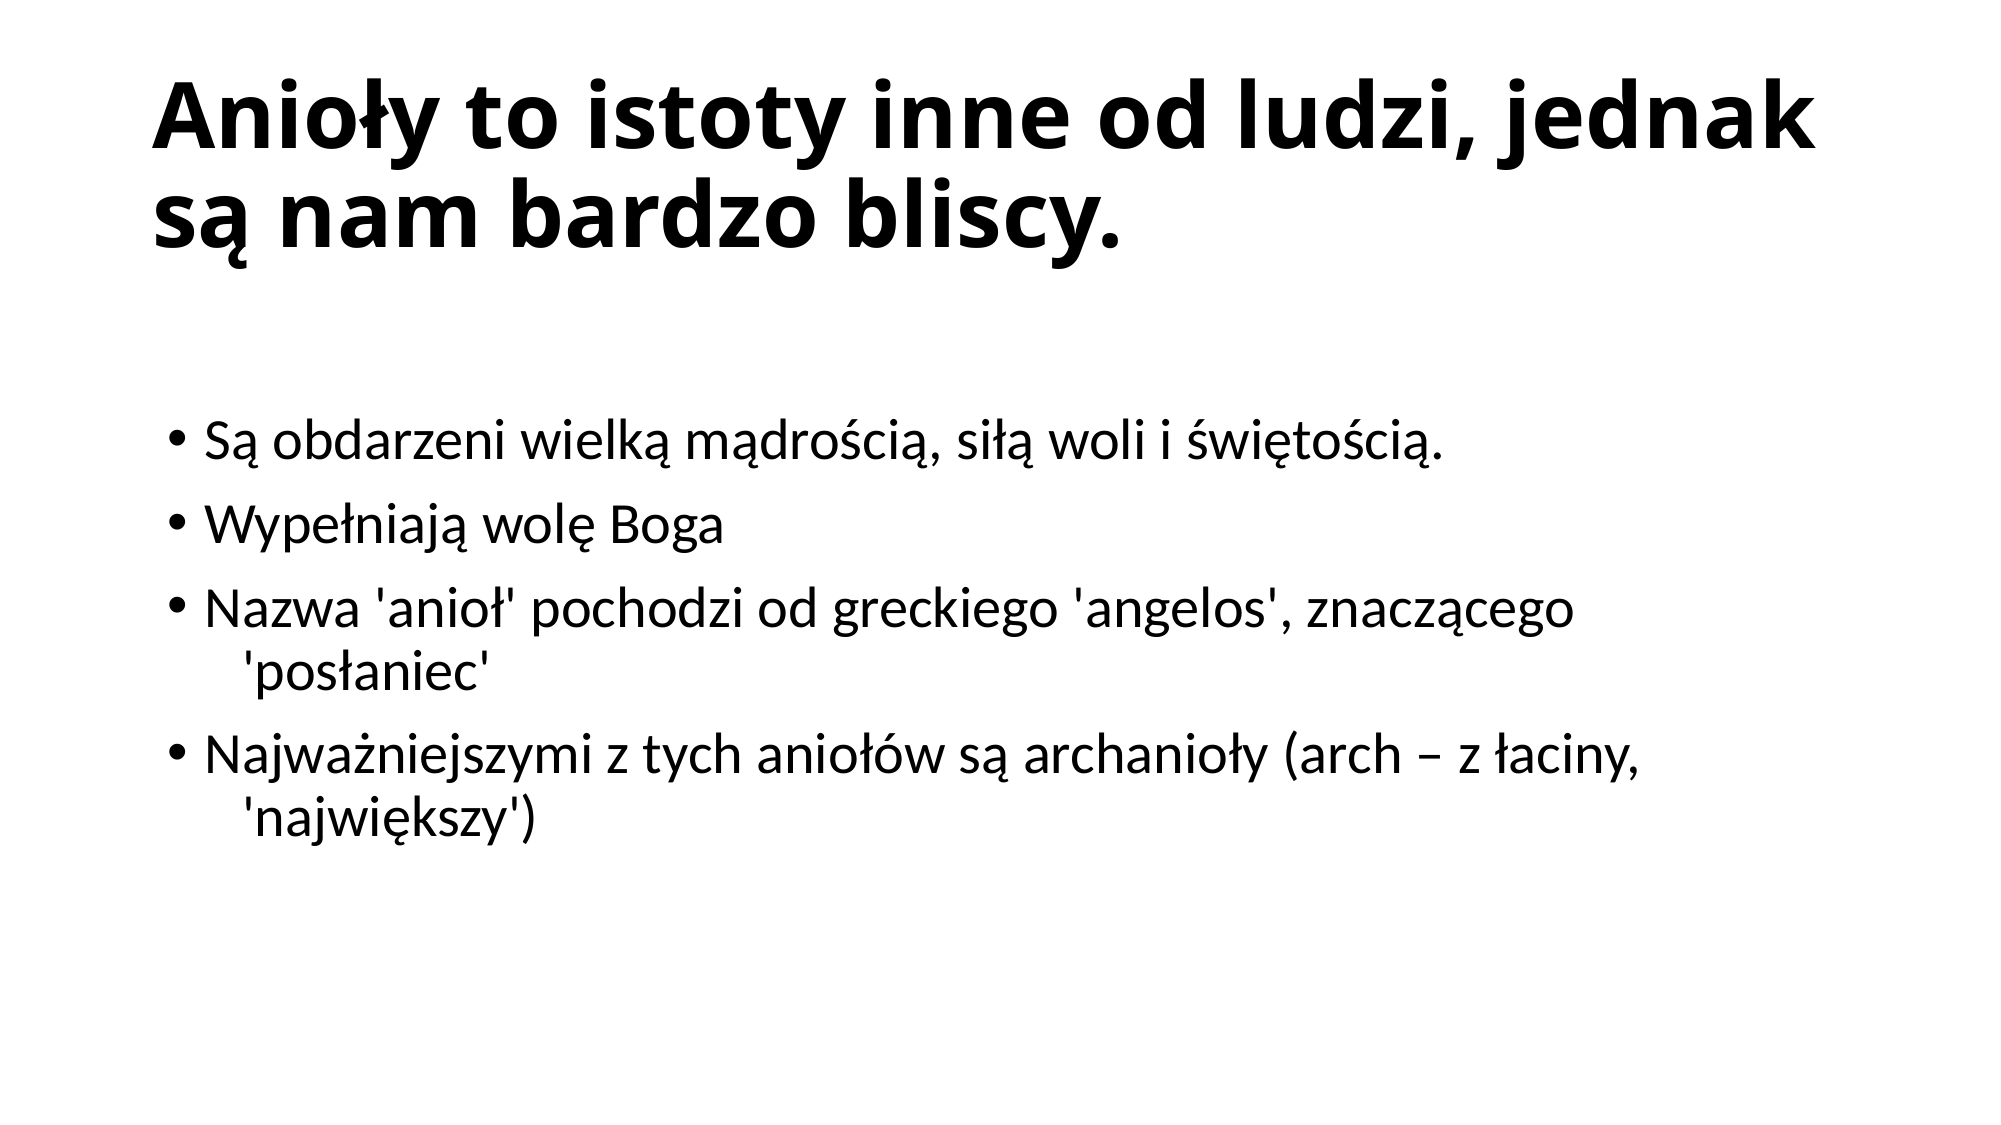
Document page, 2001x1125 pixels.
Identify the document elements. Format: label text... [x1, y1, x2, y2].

title Anioły to istoty inne od ludzi, jednak są nam bardzo bliscy. [137, 59, 1863, 278]
list Są obdarzeni wielką mądrością, siłą woli i świętością. Wypełniają wolę Boga Nazwa 'anioł' pochodzi od greckiego 'angelos', znaczącego 'posłaniec' Najważniejszymi z tych aniołów są archanioły (arch – z łaciny, 'największy') [152, 402, 1848, 884]
